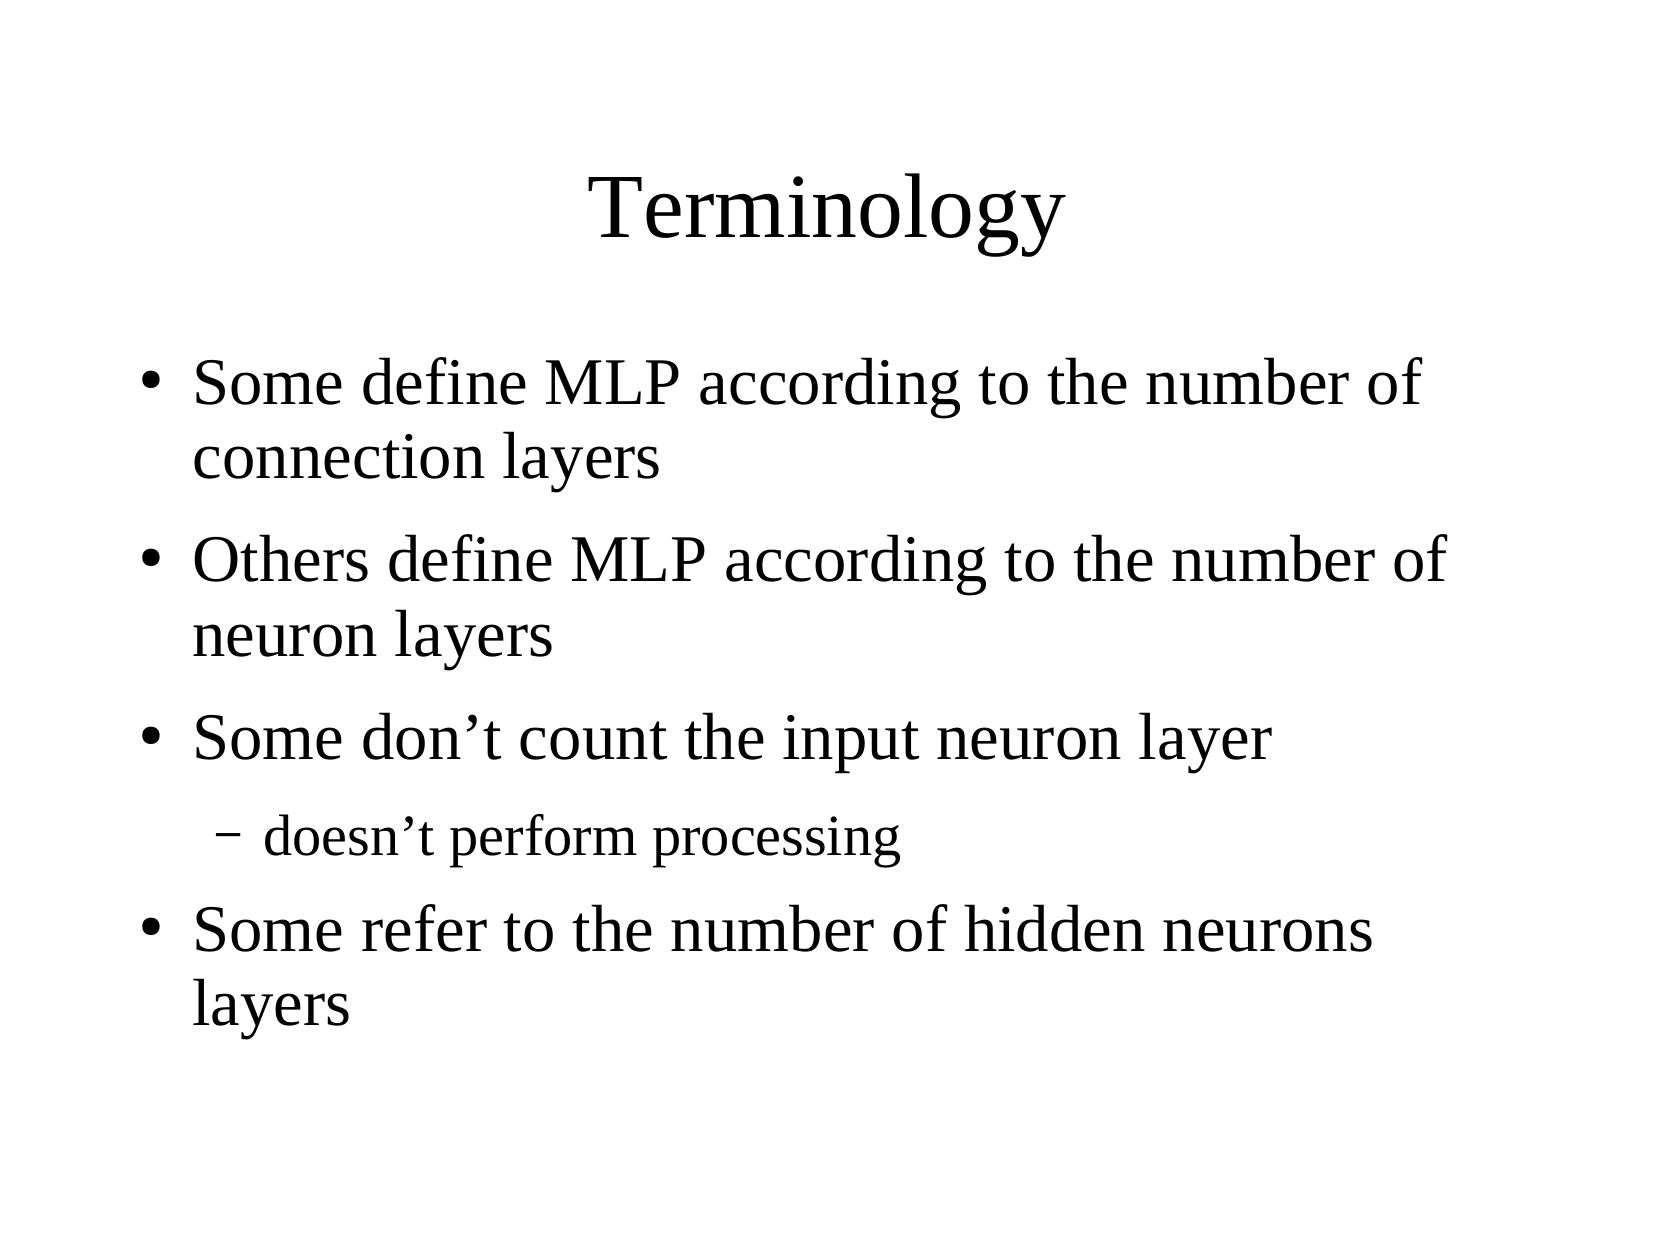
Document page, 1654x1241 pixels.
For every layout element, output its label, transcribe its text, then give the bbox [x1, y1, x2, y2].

list Some define MLP according to the number of connection layers Others define MLP according to the number of neuron layers Some don’t count the input neuron layer doesn’t perform processing Some refer to the number of hidden neurons layers [121, 344, 1534, 1127]
title Terminology [121, 102, 1534, 311]
